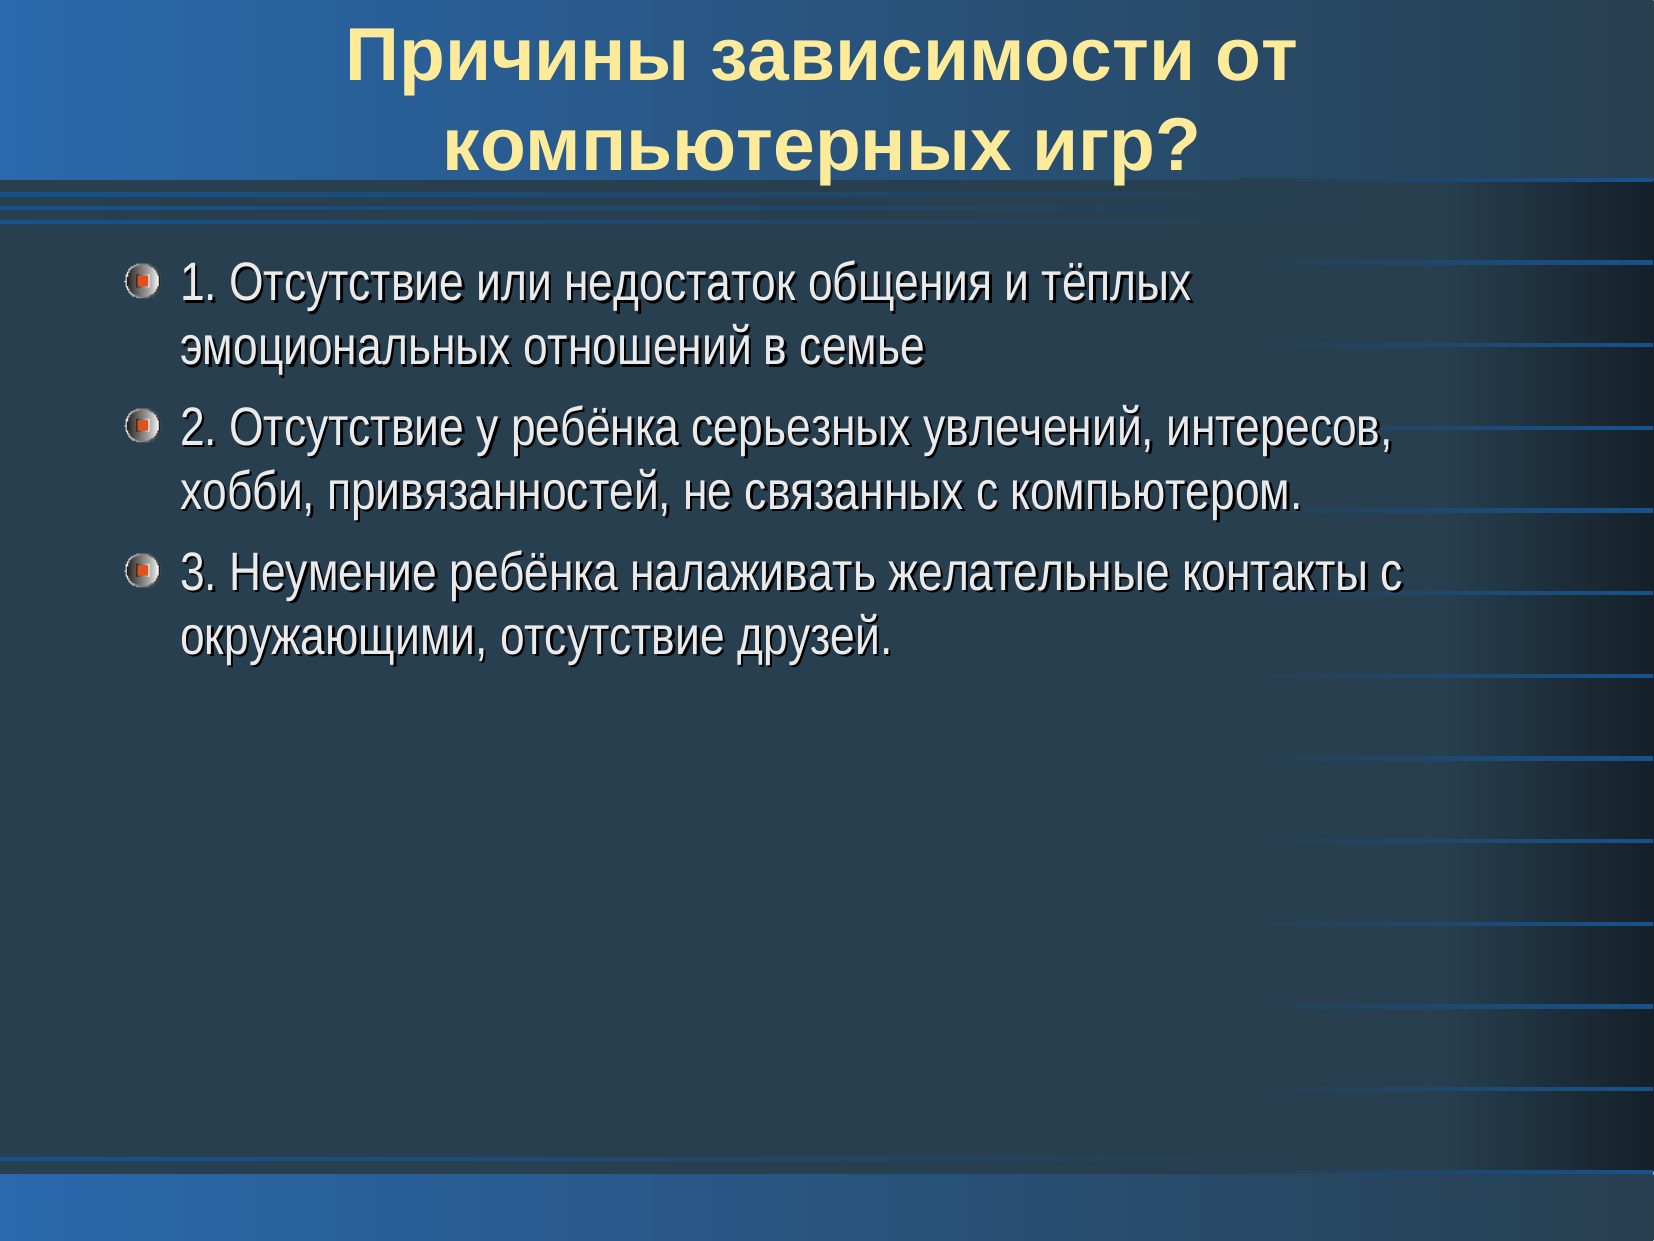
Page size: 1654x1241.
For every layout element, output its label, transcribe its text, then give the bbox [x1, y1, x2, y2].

title Причины зависимости от компьютерных игр? [91, 9, 1553, 184]
list 1. Отсутствие или недостаток общения и тёплых эмоциональных отношений в семье 2. Отсутствие у ребёнка серьезных увлечений, интересов, хобби, привязанностей, не связанных с компьютером. 3. Неумение ребёнка налаживать желательные контакты с окружающими, отсутствие друзей. [123, 247, 1530, 1052]
